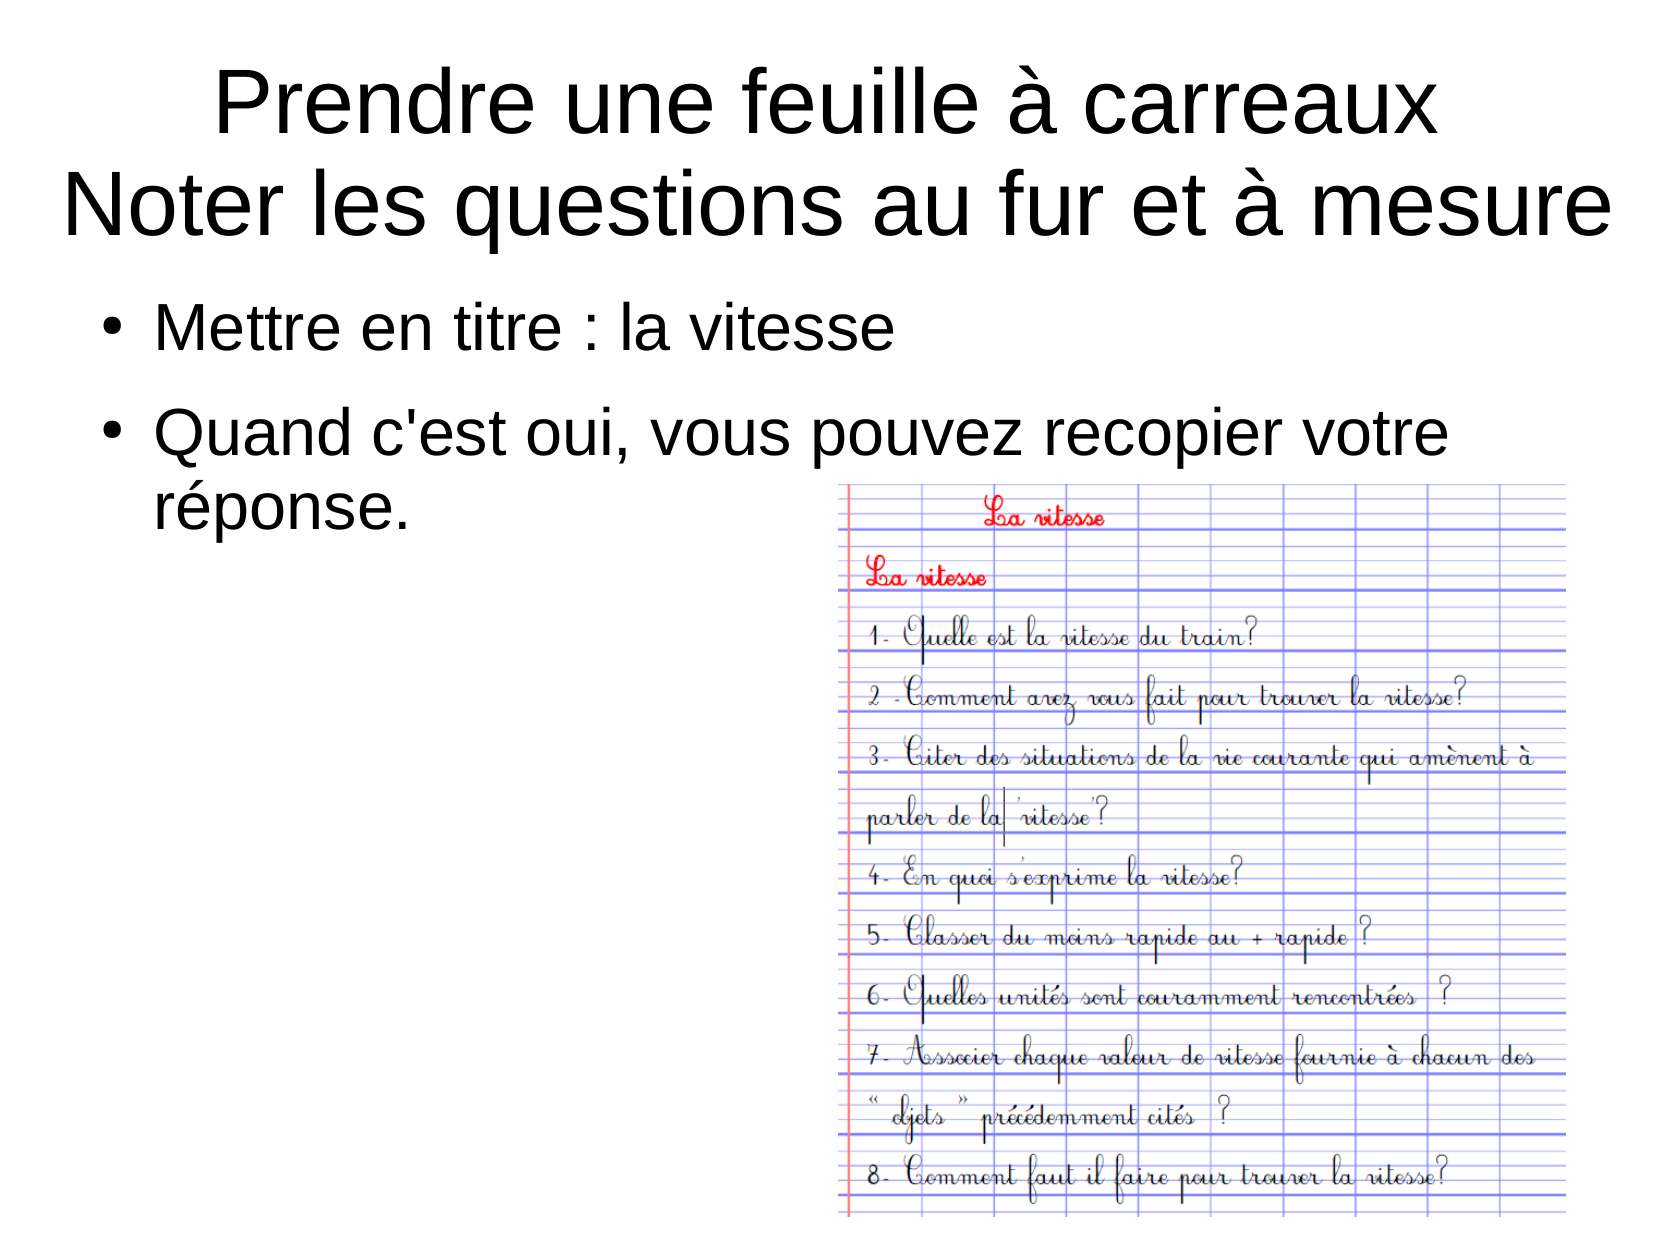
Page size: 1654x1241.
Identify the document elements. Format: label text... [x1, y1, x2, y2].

list Mettre en titre : la vitesse Quand c'est oui, vous pouvez recopier votre réponse. [82, 290, 1571, 1010]
title Prendre une feuille à carreaux Noter les questions au fur et à mesure [0, 49, 1654, 257]
picture [838, 484, 1566, 1217]
